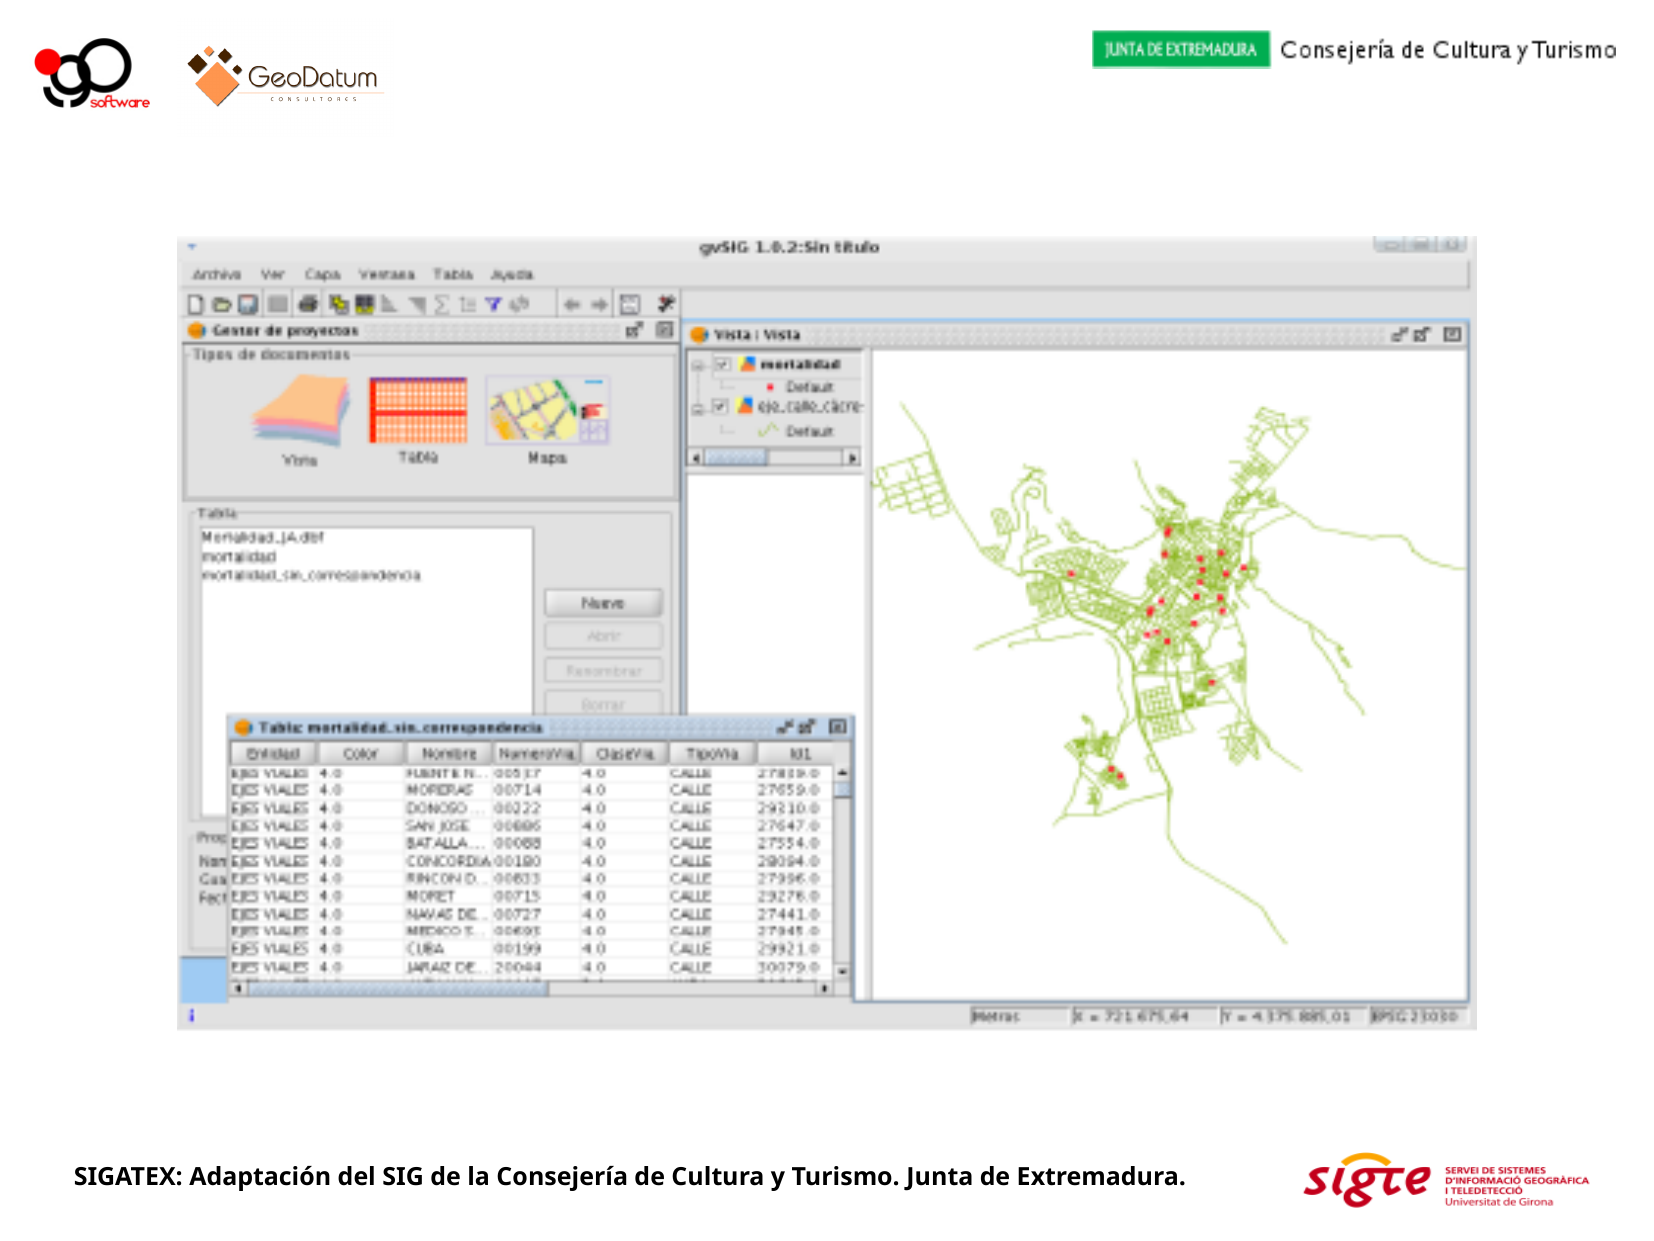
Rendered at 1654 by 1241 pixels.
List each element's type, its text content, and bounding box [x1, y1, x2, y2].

picture [29, 30, 155, 119]
picture [1092, 29, 1616, 70]
text_box SIGATEX: Adaptación del SIG de la Consejería de Cultura y Turismo. Junta de Extremadura. [59, 1151, 1299, 1200]
picture [177, 18, 394, 137]
picture [1299, 1151, 1592, 1211]
picture [177, 236, 1477, 1034]
